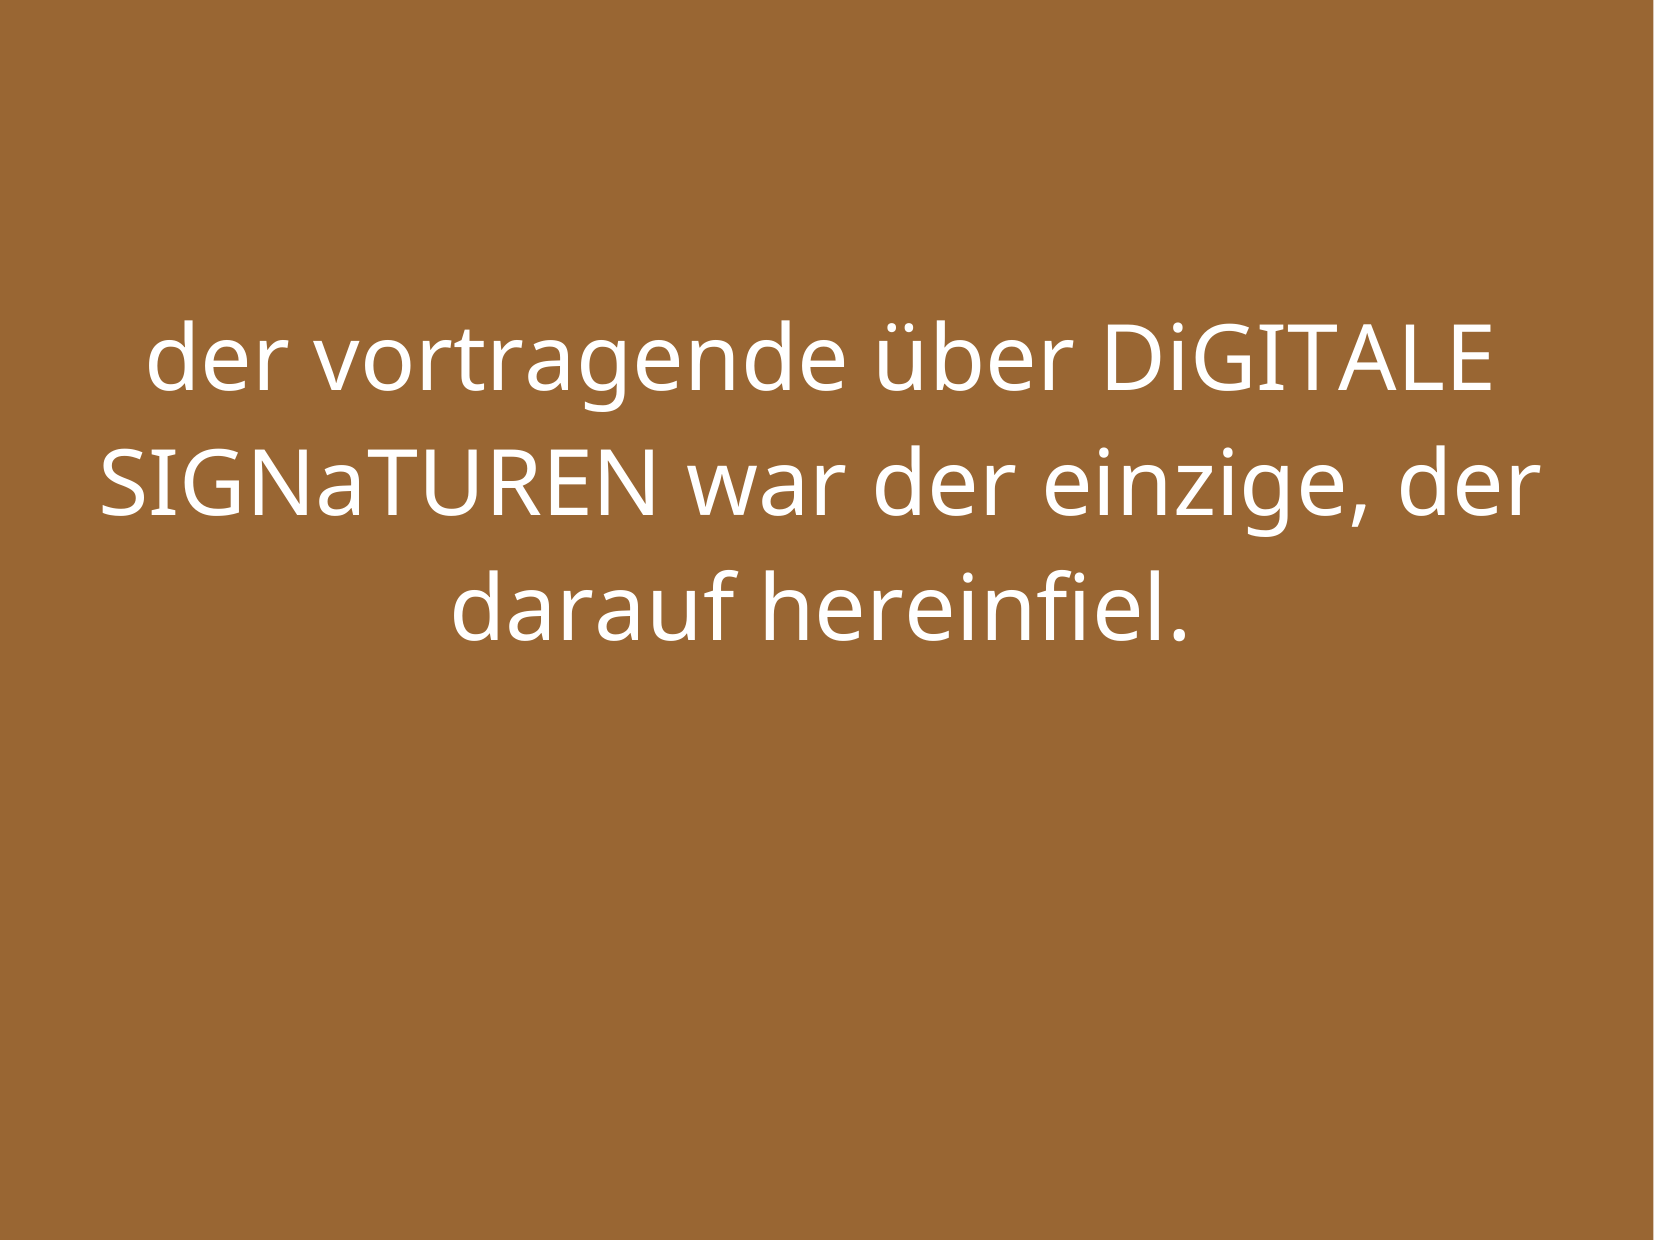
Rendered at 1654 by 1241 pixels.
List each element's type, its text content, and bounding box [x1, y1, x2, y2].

subtitle der vortragende über DiGITALE SIGNaTUREN war der einzige, der darauf hereinfiel. [76, 0, 1565, 1109]
